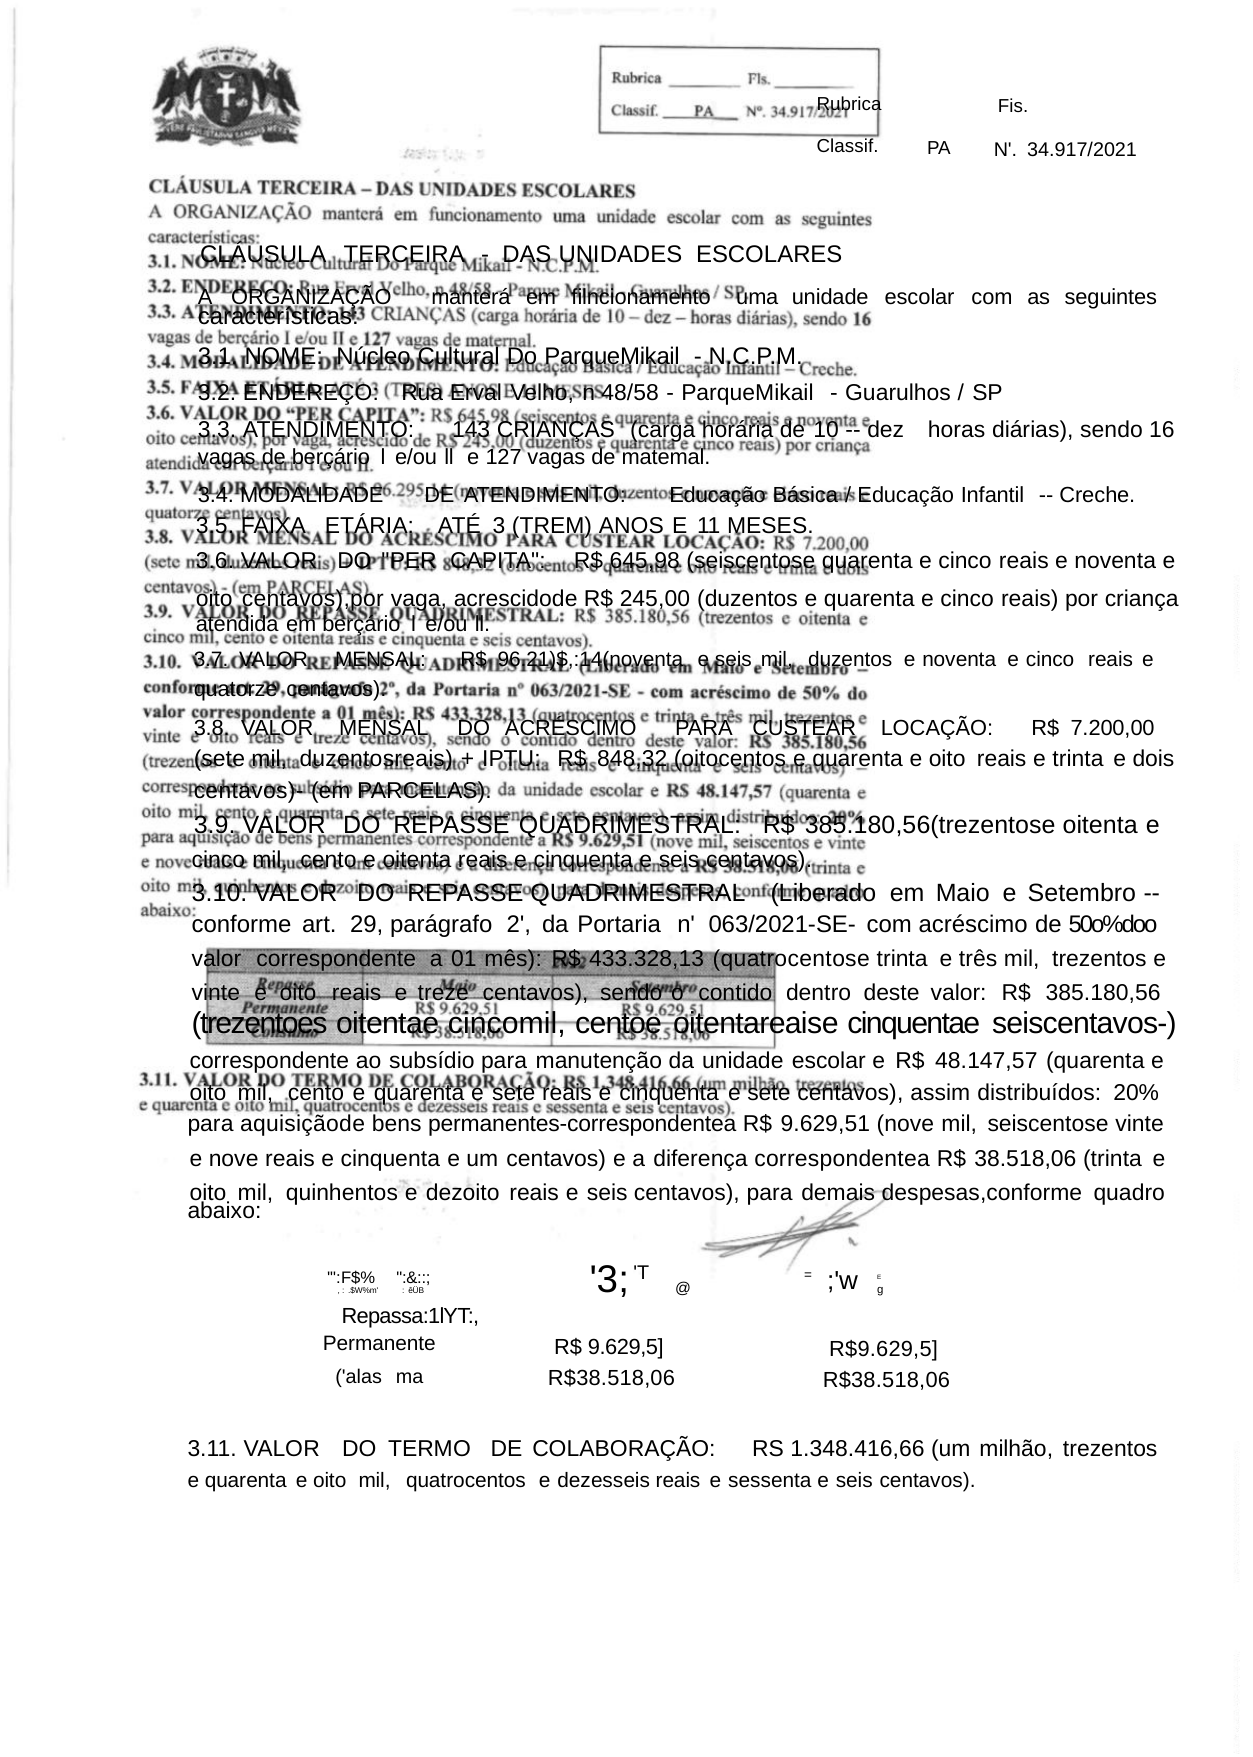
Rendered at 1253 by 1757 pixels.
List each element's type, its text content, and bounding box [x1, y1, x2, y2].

text_box R$9.629,5] [829, 1336, 965, 1361]
text_box 3.11. VALOR DO TERMO DE COLABORAÇÃO: [187, 1435, 742, 1462]
text_box oito centavos),por vaga, acrescidode R$ 245,00 (duzentos e quarenta e cinco reais) por criança atendida em berçário l e/ou ll. [195, 585, 1187, 636]
text_box E [884, 1273, 891, 1281]
text_box R$ 7.200,00 [1031, 715, 1181, 741]
text_box A ORGANIZAÇÃO características: [197, 284, 418, 330]
text_box correspondente ao subsídio para manutenção da unidade escolar e R$ 48.147,57 (quarenta e oito mil, cento e quarenta e sete reais e cinquenta e sete centavos), assim distribuídos: 20% para aquisiçãode bens permanentes-correspondentea R$ 9.629,51 (nove mil, seiscentose vinte [187, 1047, 1182, 1137]
text_box '3; [589, 1256, 654, 1300]
text_box 143 CRIANÇAS (carga horária de 10 -- dez horas diárias), sendo 16 [452, 416, 1188, 443]
text_box (sete mil, duzentosreais) + IPTU: R$ 848,32 (oitocentos e quarenta e oito reais e trinta e dois centavos)- (em PARCELAS). [193, 745, 1184, 803]
text_box R$ 96.21)$,:14(noventa e seis mil, duzentos e noventa e cinco reais e [460, 647, 1185, 672]
text_box Repassa:1lYT:, Permanente [322, 1303, 508, 1355]
text_box R$38.518,06 [822, 1367, 977, 1393]
text_box 3.2. ENDEREÇO: Rua Erval Velho, n 48/58 - ParqueMikail - Guarulhos / SP [197, 379, 1023, 405]
text_box 3.7. VALOR MENSAL: quatorze centavos). [193, 647, 454, 701]
text_box '":F$% ":&::; [327, 1268, 455, 1287]
text_box êÜB [408, 1286, 437, 1296]
text_box PA [927, 137, 978, 159]
text_box ('alas ma [335, 1365, 449, 1388]
text_box RS 1.348.416,66 (um milhão, trezentos [752, 1435, 1180, 1462]
text_box R$ 9.629,5] R$38.518,06 [547, 1334, 702, 1391]
text_box CLÁUSULA TERCEIRA - DAS UNIDADES ESCOLARES [200, 240, 868, 268]
text_box 3.6. VALOR DO "PER CAPITA": R$ 645,98 (seiscentose quarenta e cinco reais e noventa e [195, 548, 1188, 574]
text_box 3.1. NOME: Núcleo Cultural Do ParqueMikail - N.C.P.M. [197, 342, 825, 370]
text_box ;'w [827, 1265, 884, 1296]
text_box N'. 34.917/2021 [993, 138, 1163, 161]
text_box abaixo: [187, 1197, 287, 1224]
text_box : [402, 1286, 408, 1296]
text_box 3.3. ATENDIMENTO: [197, 416, 440, 443]
text_box vagas de berçário l e/ou ll e 127 vagas de matemal. [197, 444, 736, 470]
text_box Rubrica Classif. [816, 93, 907, 157]
text_box e nove reais e cinquenta e um centavos) e a diferença correspondentea R$ 38.518,06 (trinta e oito mil, quinhentos e dezoito reais e seis centavos), para demais despesas,conforme quadro [189, 1145, 1180, 1205]
text_box 3.5. FAIXA ETÁRIA: ATÉ 3 (TREM) ANOS E 11 MESES. [195, 512, 837, 539]
text_box 3.8. VALOR MENSAL DO ACRÉSCIMO [193, 715, 666, 741]
text_box = [804, 1266, 827, 1283]
text_box g [877, 1283, 901, 1297]
text_box manterá em filncionamento uma unidade escolar com as seguintes [431, 284, 1190, 309]
text_box e quarenta e oito mil, quatrocentos e dezesseis reais e sessenta e seis centavos). [187, 1468, 1001, 1492]
text_box PARA CUSTEAR LOCAÇÃO: [675, 715, 1022, 741]
text_box 'T [633, 1261, 675, 1284]
text_box valor correspondente a 01 mês): R$ 433.328,13 (quatrocentose trinta e três mil, trezentos e vinte e oito reais e treze centavos), sendo o contido dentro deste valor: R$ 385.180,56 (trezentoes oitentae cincomil, centoe oitentareaise cinquentae seiscentavos-) [191, 945, 1199, 1040]
text_box 3.9. VALOR DO REPASSE QUADRIMESTRAL: R$ 385.180,56(trezentose oitenta e cinco mil, cento e oitenta reais e cinquenta e seis centavos). 3.10. VALOR DO REPASSE QUADRIMESTRAL (Liberado em Maio e Setembro -- conforme art. 29, parágrafo 2', da Portaria n' 063/2021-SE- com acréscimo de 50o%doo [191, 810, 1186, 938]
text_box Fis. [997, 95, 1054, 117]
text_box 3.4. MODALIDADE DE ATENDIMENTO: Educação Básica / Educação Infantil -- Creche. [197, 482, 1169, 507]
text_box , : .$W%m' [337, 1286, 392, 1296]
text_box @ [675, 1279, 715, 1298]
text_box [0, 0, 1240, 1755]
